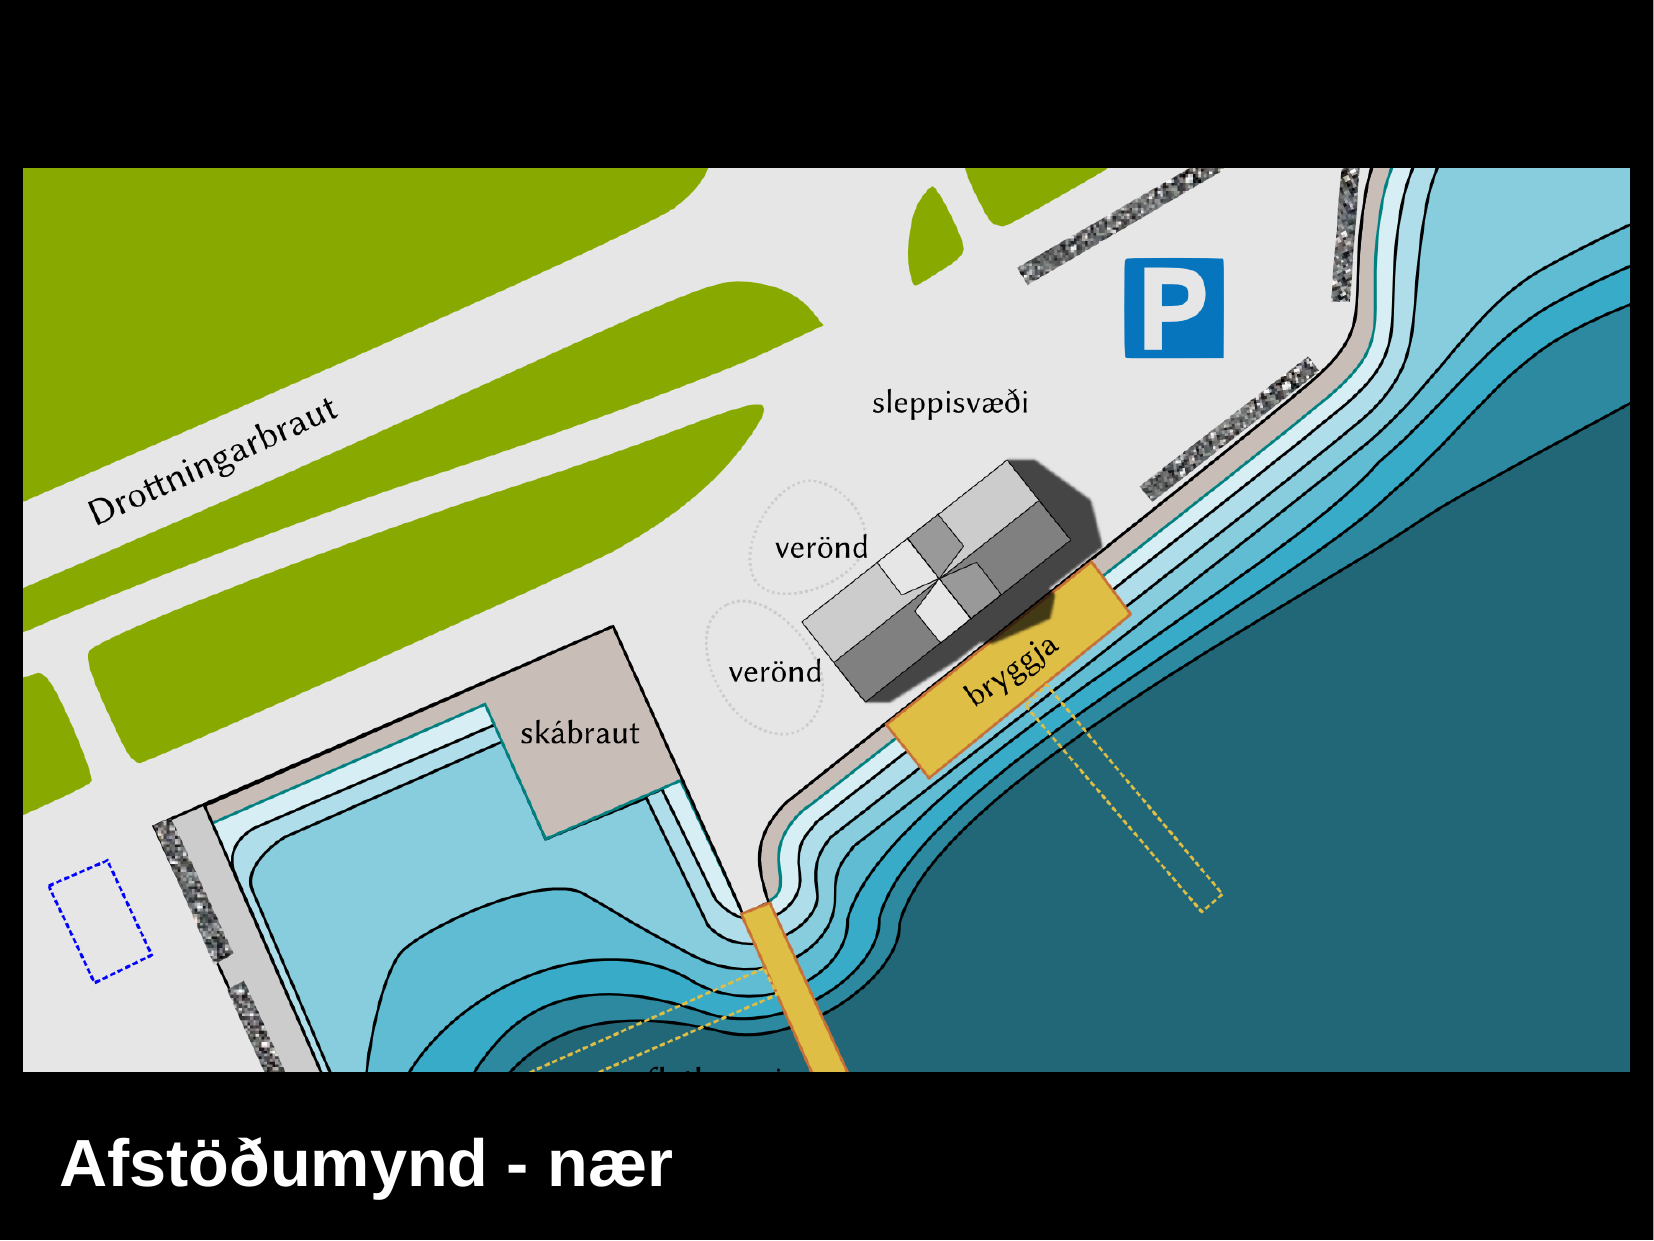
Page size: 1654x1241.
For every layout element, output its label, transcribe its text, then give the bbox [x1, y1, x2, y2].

picture [23, 168, 1630, 1072]
title Afstöðumynd - nær [59, 1098, 1548, 1229]
